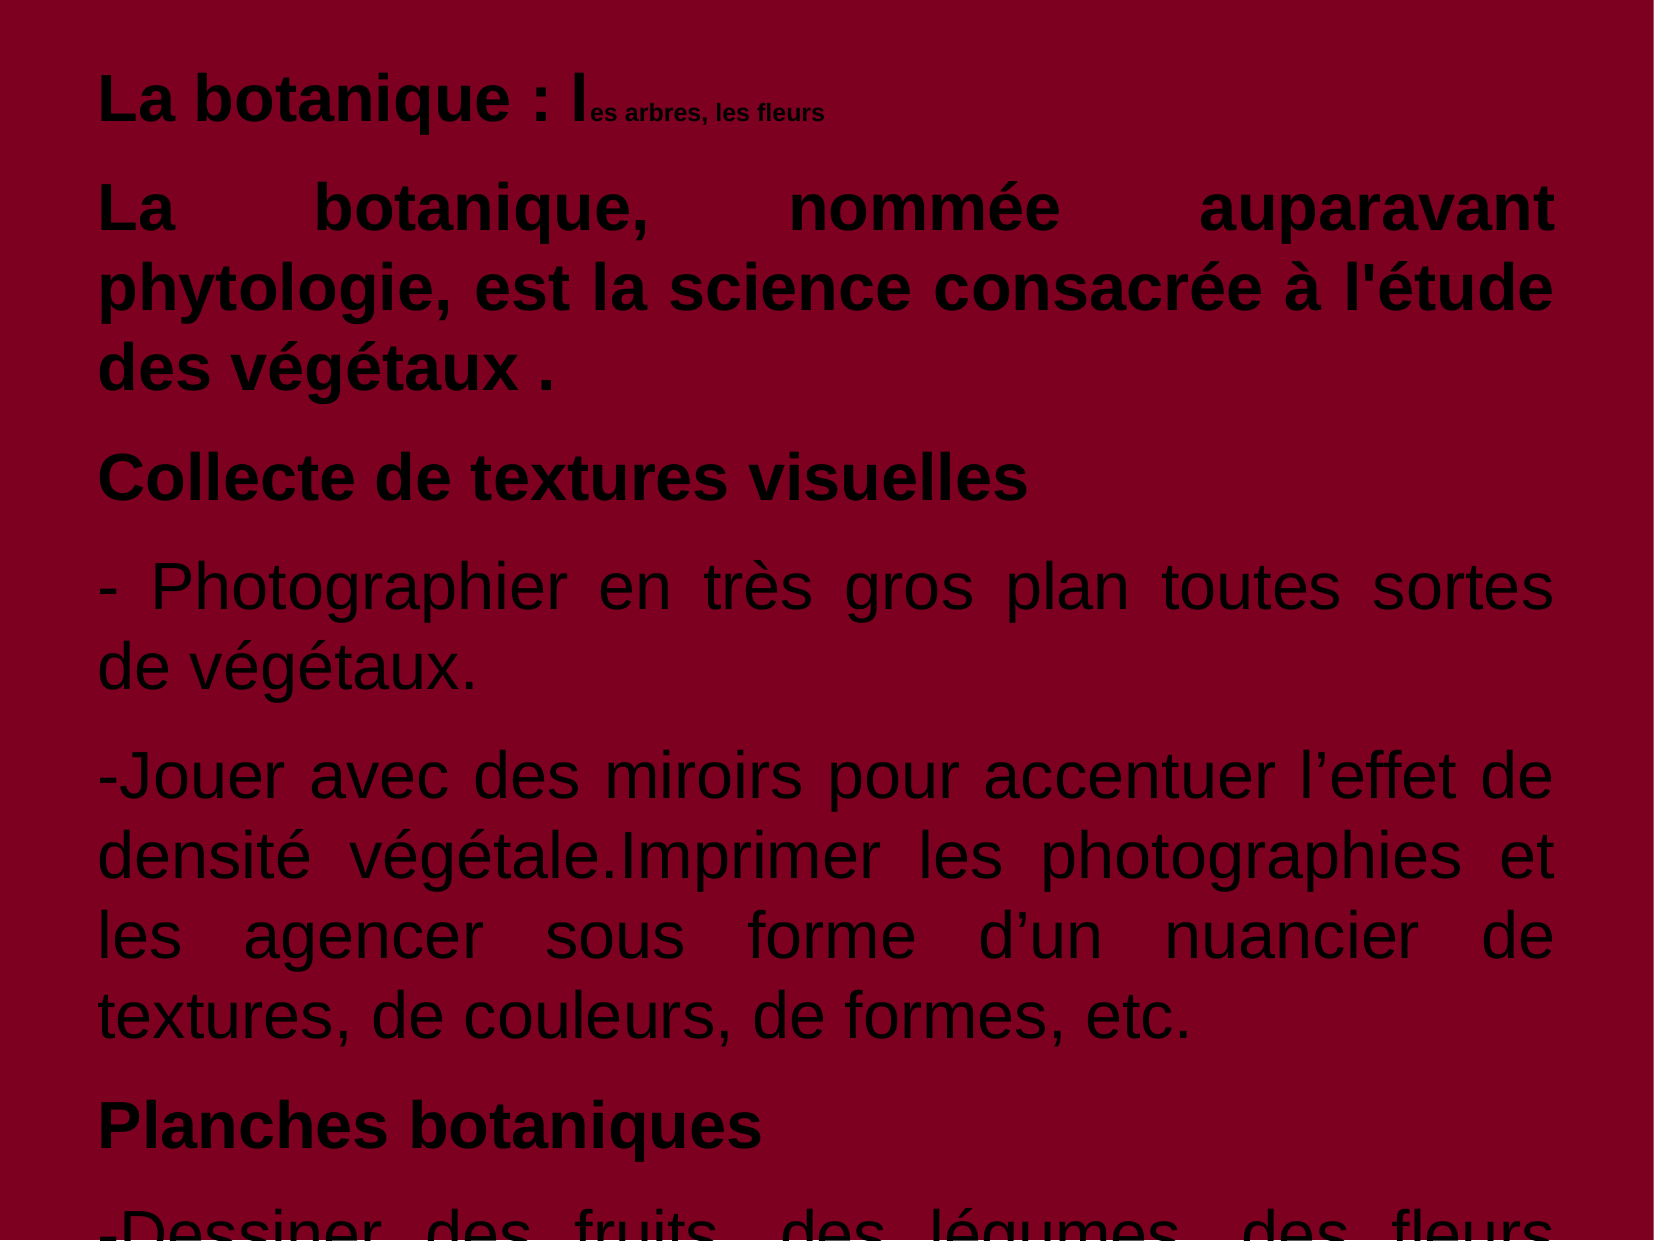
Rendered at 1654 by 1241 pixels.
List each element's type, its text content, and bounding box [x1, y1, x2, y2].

list La botanique : les arbres, les fleurs La botanique, nommée auparavant phytologie, est la science consacrée à l'étude des végétaux . Collecte de textures visuelles - Photographier en très gros plan toutes sortes de végétaux. -Jouer avec des miroirs pour accentuer l’effet de densité végétale.Imprimer les photographies et les agencer sous forme d’un nuancier de textures, de couleurs, de formes, etc. Planches botaniques -Dessiner des fruits, des légumes, des fleurs exotiques d’après nature ou à partir d'une banque photographique. S'essayer à différentes techniques : fusain, feutre noir, craies à la cire et encres colorées, pastels, aquarelle, plume… Les présenter sous la forme de 4 essais pour un même motif. Prolongations -Prolonger la photographie d’un fragment de végétal photographié en gros plan au fusain, aux pastels ou au feutre noir fin (installé et collé au milieu de la feuille ou en diagonale sur une moitié de feuille). Végétal mutant Inventer un végétal inconnu, étonnant, fantastique, insolite. Rédiger sa fiche d’identité ou une légende (type planche de botanique). Réaliser une fleur, un légume, un arbre … en volume Avec des matériaux inhabituels (métal, plastique, tissu, éponges colorées, toile cirée, objets de récupération … ) . Réaliser des végétaux exotiques. [82, 47, 1571, 1205]
